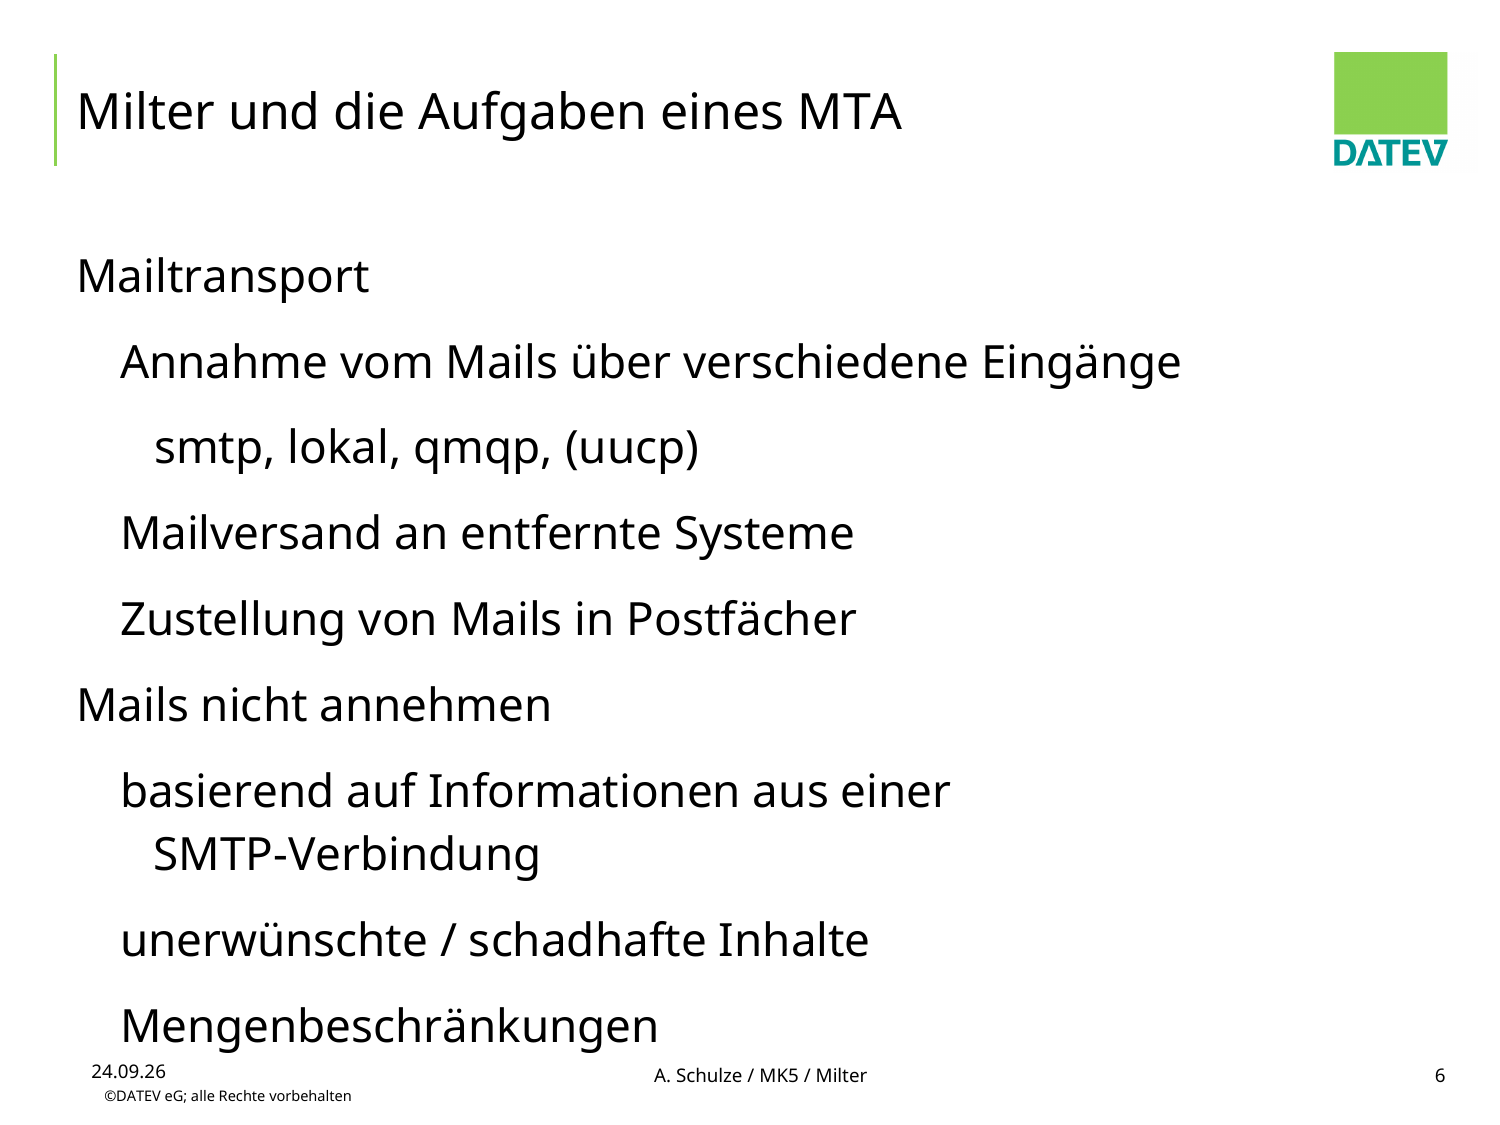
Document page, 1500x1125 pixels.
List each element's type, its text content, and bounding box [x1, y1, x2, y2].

list Mailtransport Annahme vom Mails über verschiedene Eingänge smtp, lokal, qmqp, (uucp) Mailversand an entfernte Systeme Zustellung von Mails in Postfächer Mails nicht annehmen basierend auf Informationen aus einer SMTP-Verbindung unerwünschte / schadhafte Inhalte Mengenbeschränkungen [76, 243, 1447, 1026]
picture [1333, 52, 1478, 173]
title Milter und die Aufgaben eines MTA [76, 46, 1235, 174]
